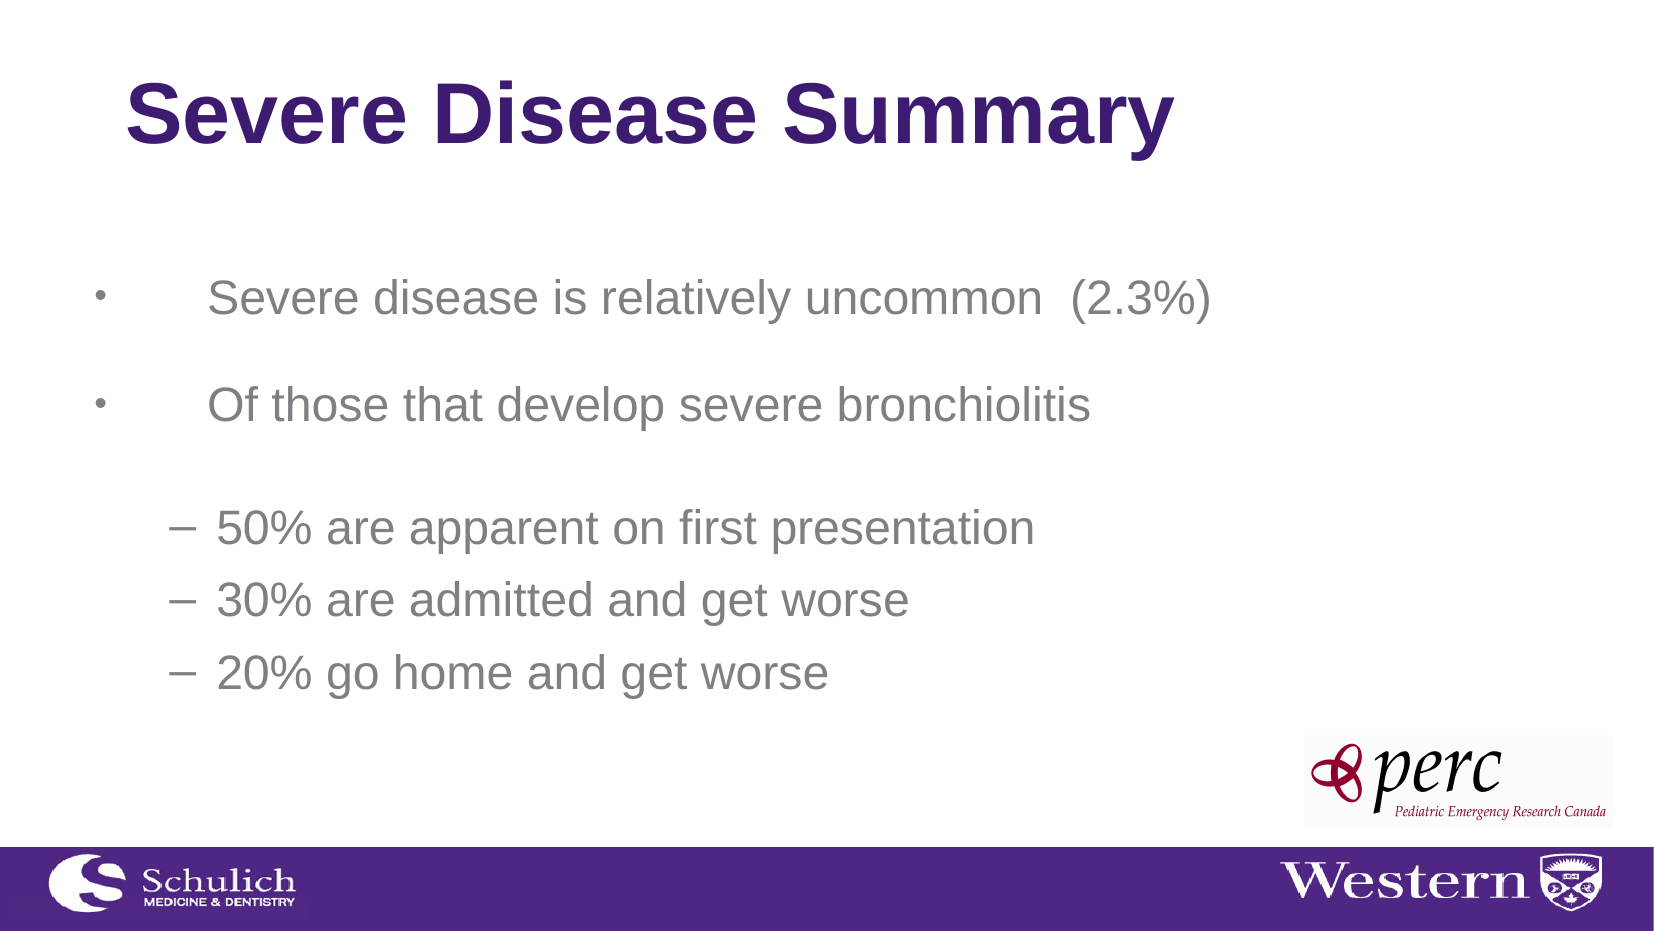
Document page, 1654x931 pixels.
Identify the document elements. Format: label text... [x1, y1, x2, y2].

list Severe disease is relatively uncommon (2.3%) Of those that develop severe bronchiolitis 50% are apparent on first presentation 30% are admitted and get worse 20% go home and get worse [79, 258, 1571, 807]
picture [0, 0, 1654, 931]
title Severe Disease Summary [110, 30, 1648, 187]
